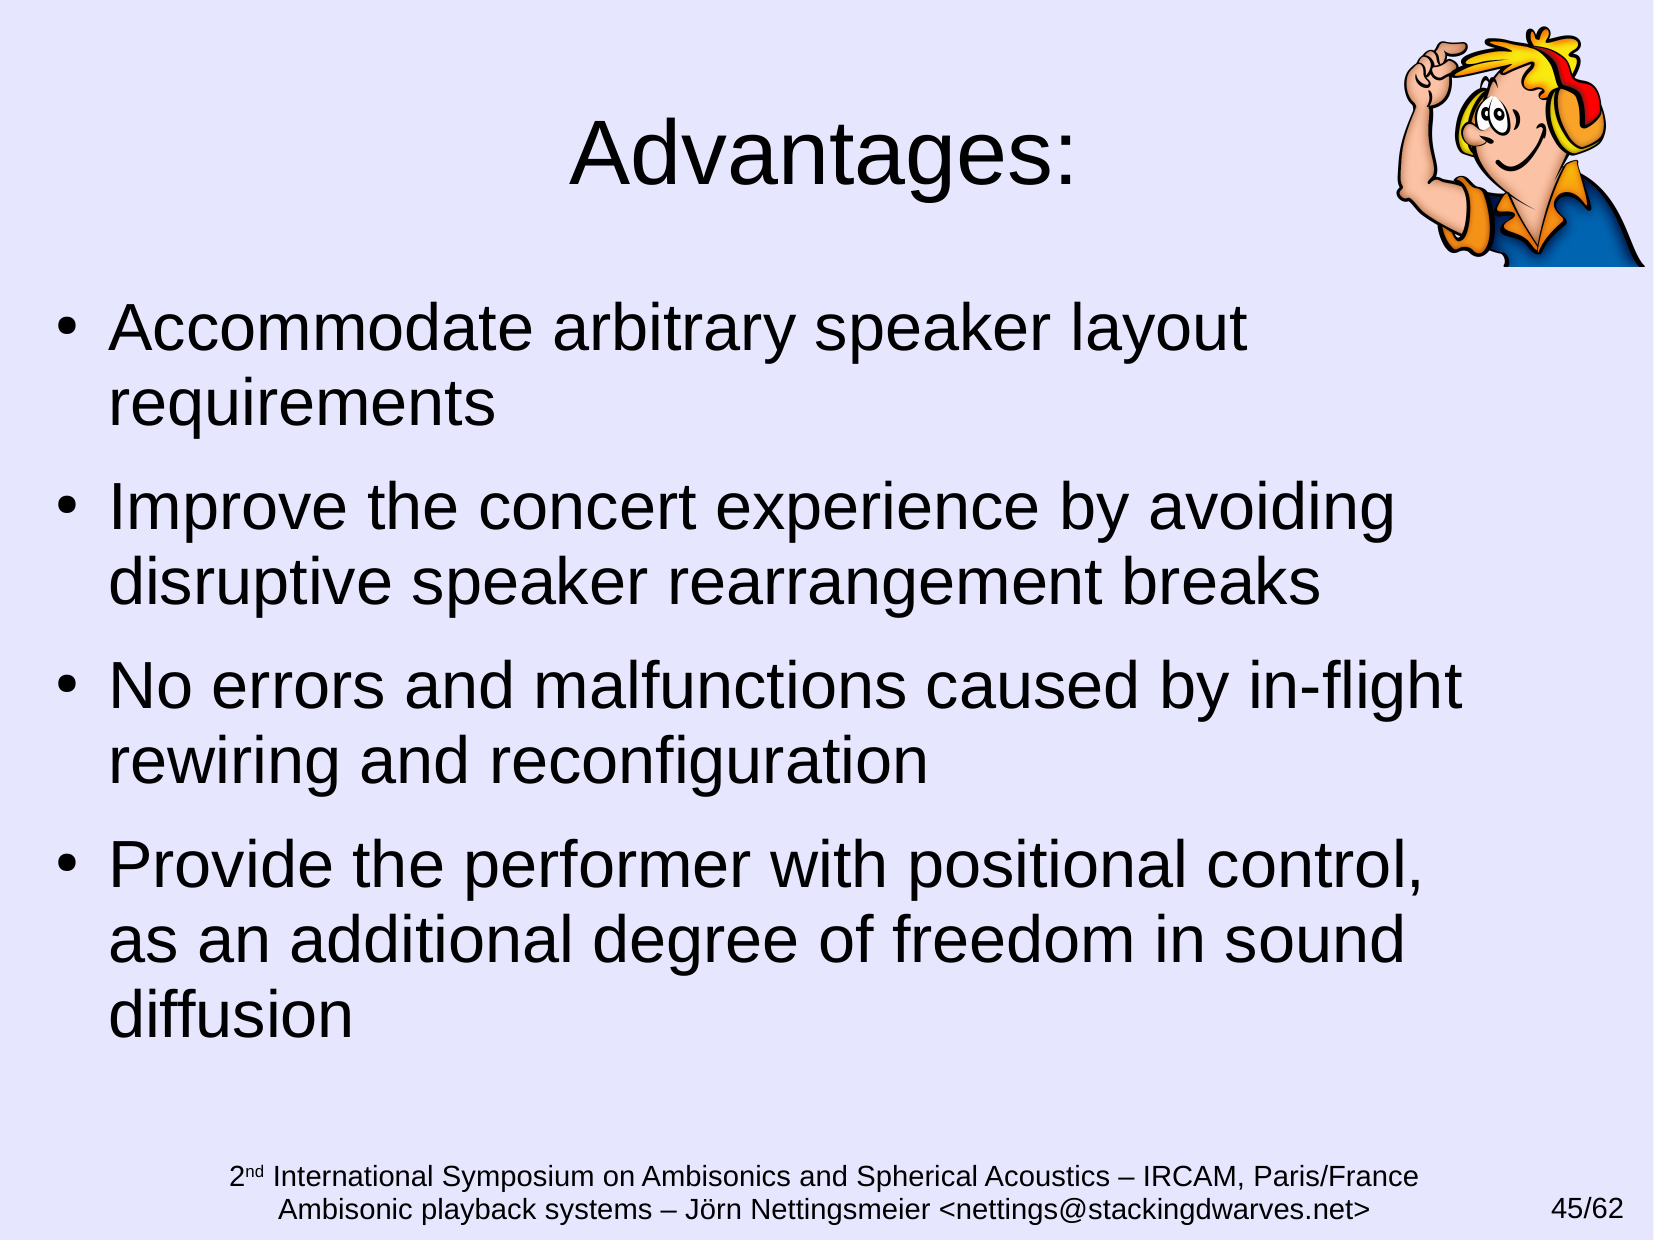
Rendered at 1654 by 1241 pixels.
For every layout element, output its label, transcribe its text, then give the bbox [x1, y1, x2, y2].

picture [1387, 0, 1654, 267]
list Accommodate arbitrary speaker layout requirements Improve the concert experience by avoiding disruptive speaker rearrangement breaks No errors and malfunctions caused by in-flight rewiring and reconfiguration Provide the performer with positional control, as an additional degree of freedom in sound diffusion [37, 290, 1613, 1109]
title Advantages: [37, 49, 1387, 257]
